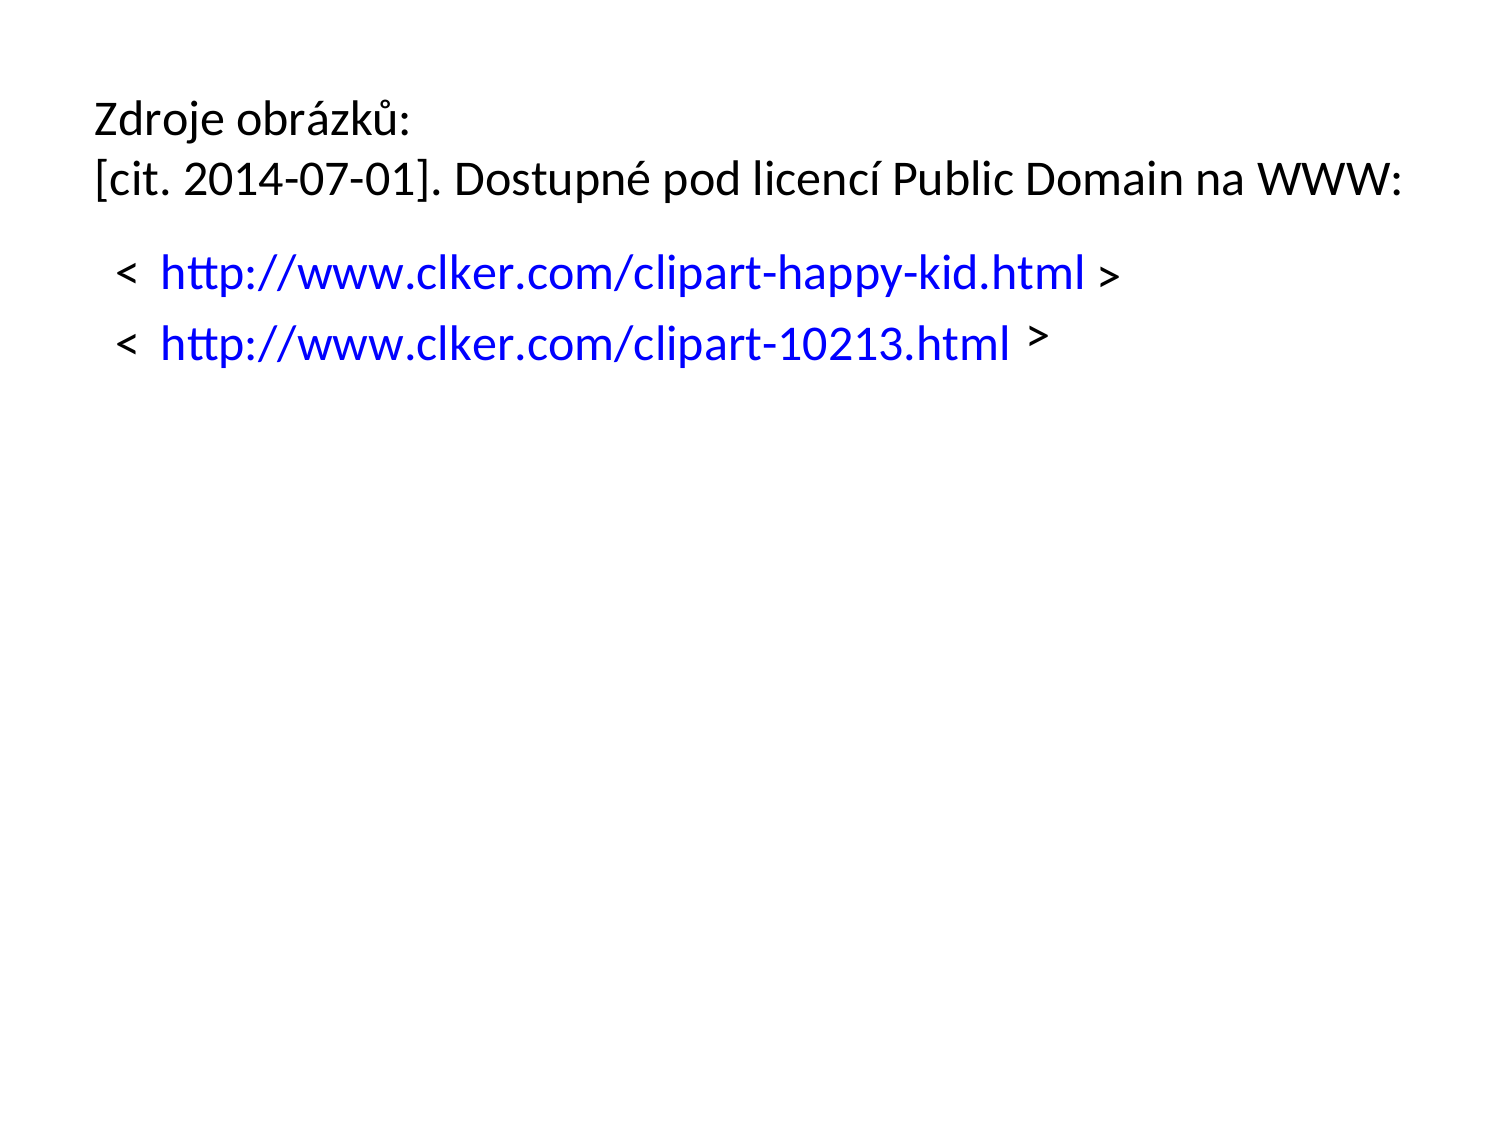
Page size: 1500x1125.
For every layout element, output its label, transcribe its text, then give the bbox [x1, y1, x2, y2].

text_box http://www.clker.com/clipart-happy-kid.html [156, 231, 1113, 308]
text_box < [1010, 302, 1065, 379]
text_box Zdroje obrázků: [cit. 2014-07-01]. Dostupné pod licencí Public Domain na WWW: [79, 78, 1420, 214]
text_box < [100, 302, 156, 379]
text_box http://www.clker.com/clipart-10213.html [156, 302, 1010, 378]
text_box < [1081, 243, 1136, 320]
text_box < [100, 231, 156, 302]
